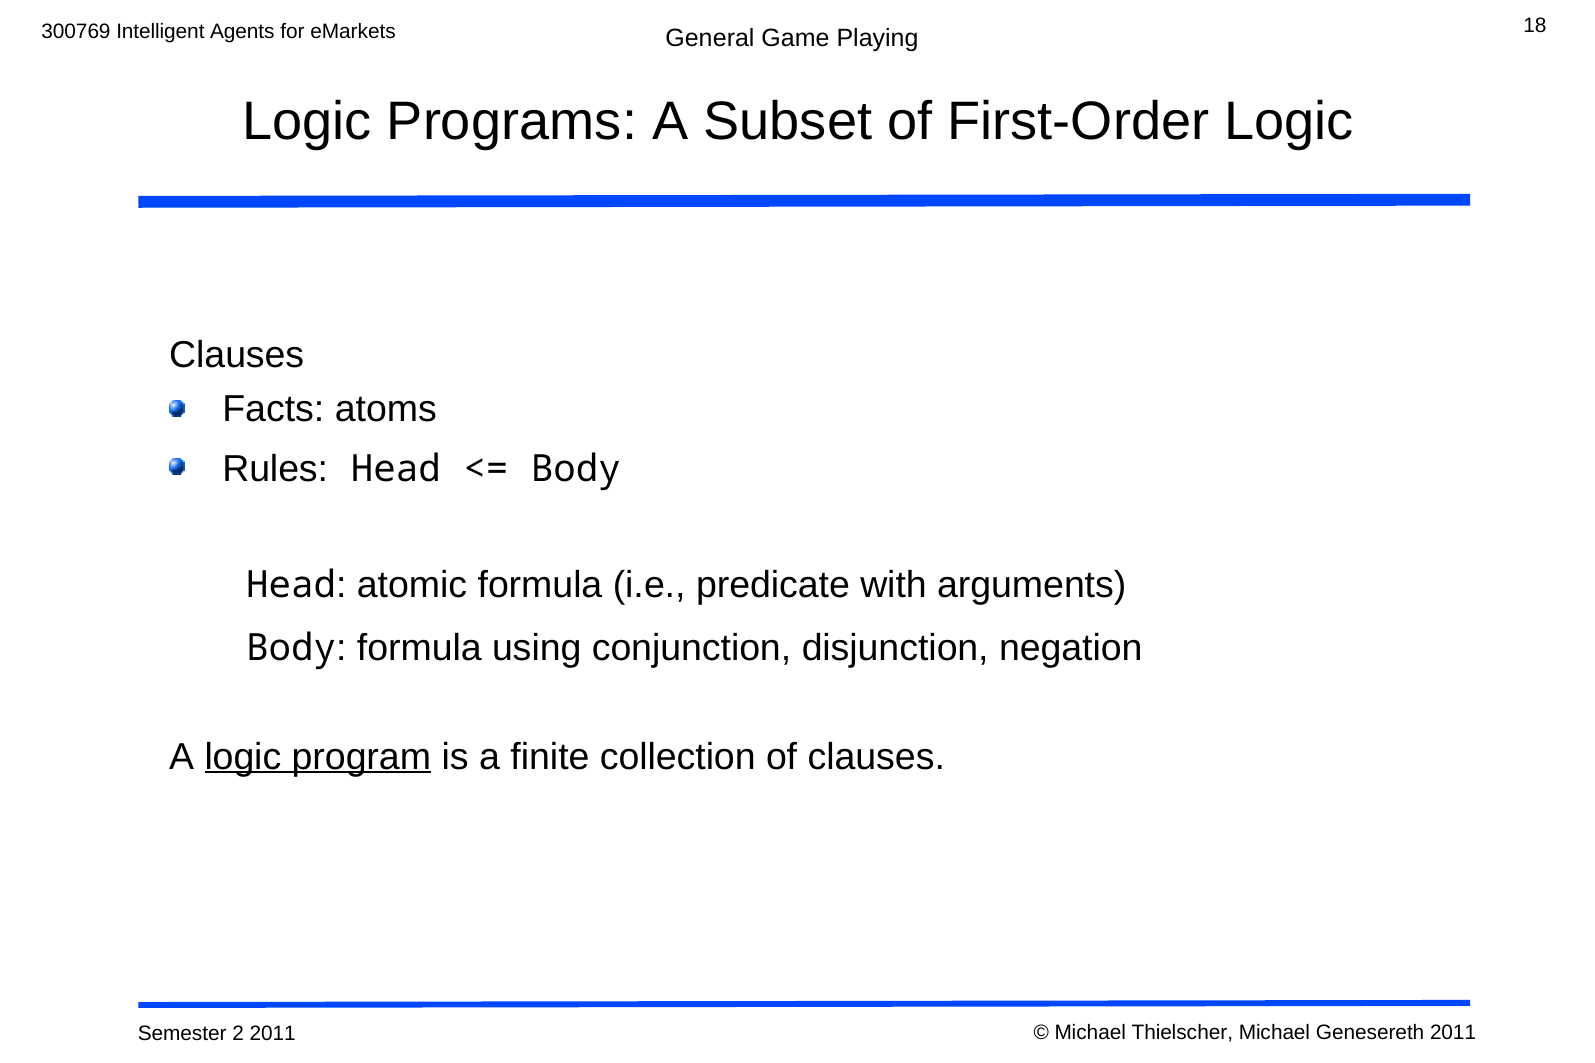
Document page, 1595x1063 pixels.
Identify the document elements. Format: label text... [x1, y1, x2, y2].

list Clauses Facts: atoms Rules: Head <= Body Head: atomic formula (i.e., predicate with arguments) Body: formula using conjunction, disjunction, negation A logic program is a finite collection of clauses. [151, 281, 1541, 894]
title Logic Programs: A Subset of First-Order Logic [118, 51, 1480, 190]
